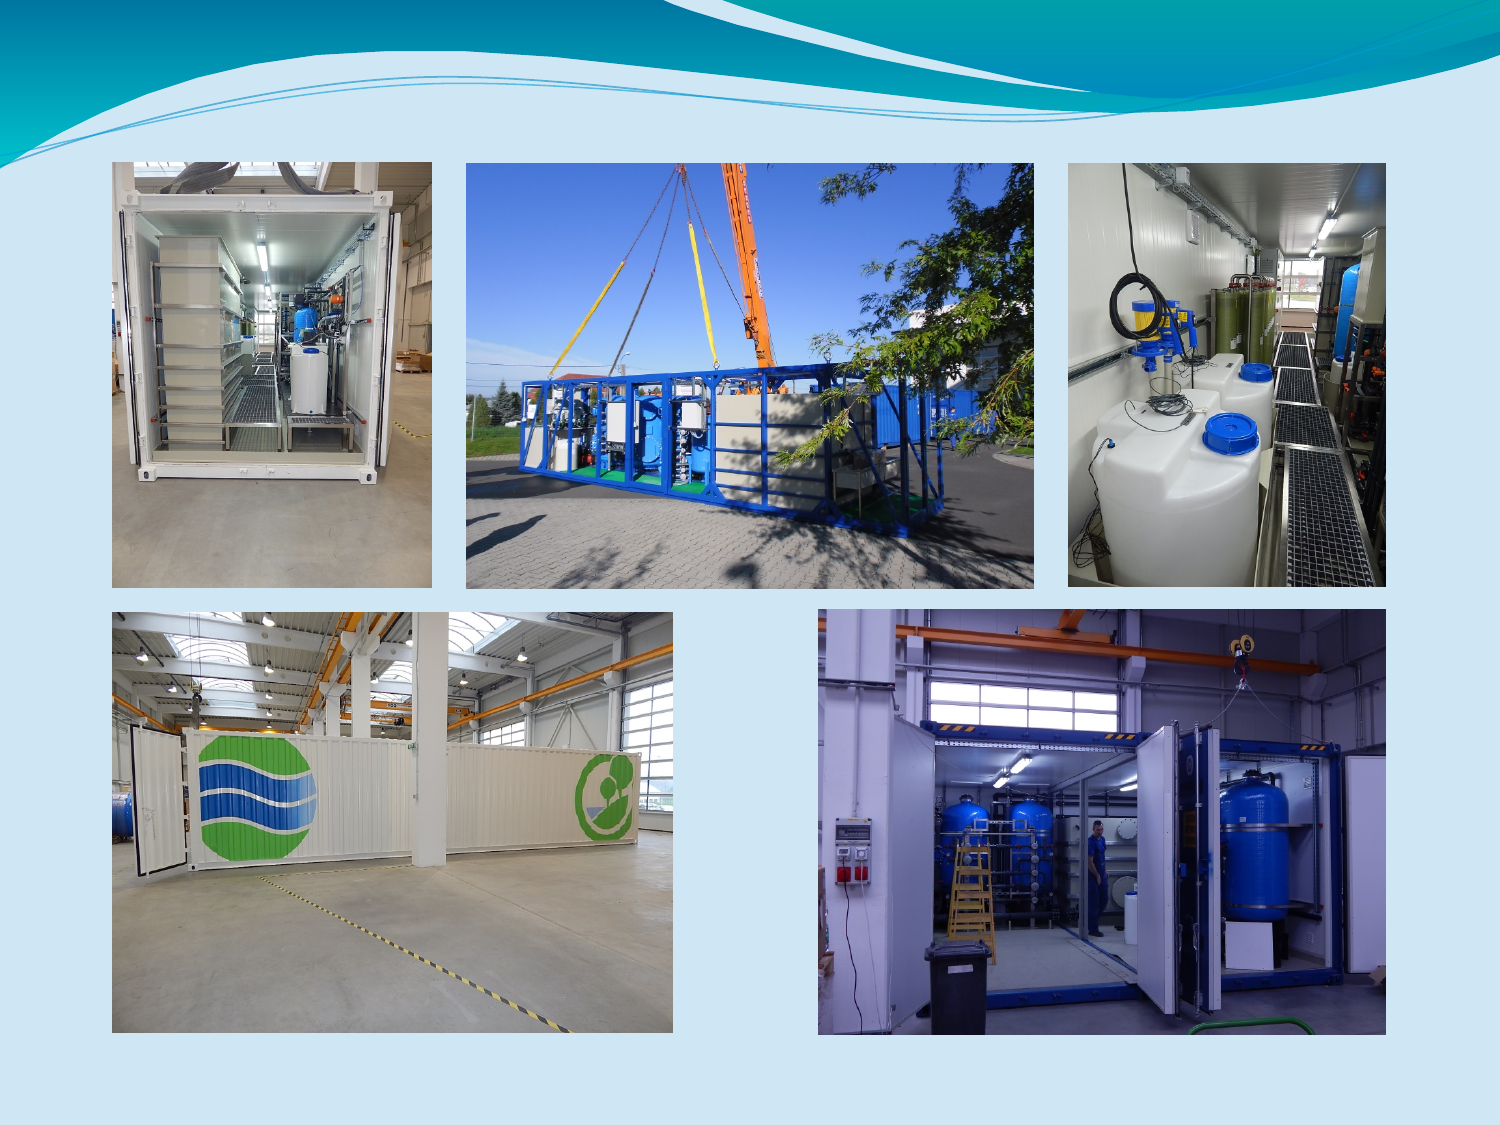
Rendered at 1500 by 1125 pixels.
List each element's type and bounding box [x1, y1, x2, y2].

picture [112, 162, 432, 588]
picture [818, 609, 1386, 1035]
picture [466, 163, 1034, 589]
picture [112, 612, 673, 1033]
picture [1068, 163, 1386, 587]
